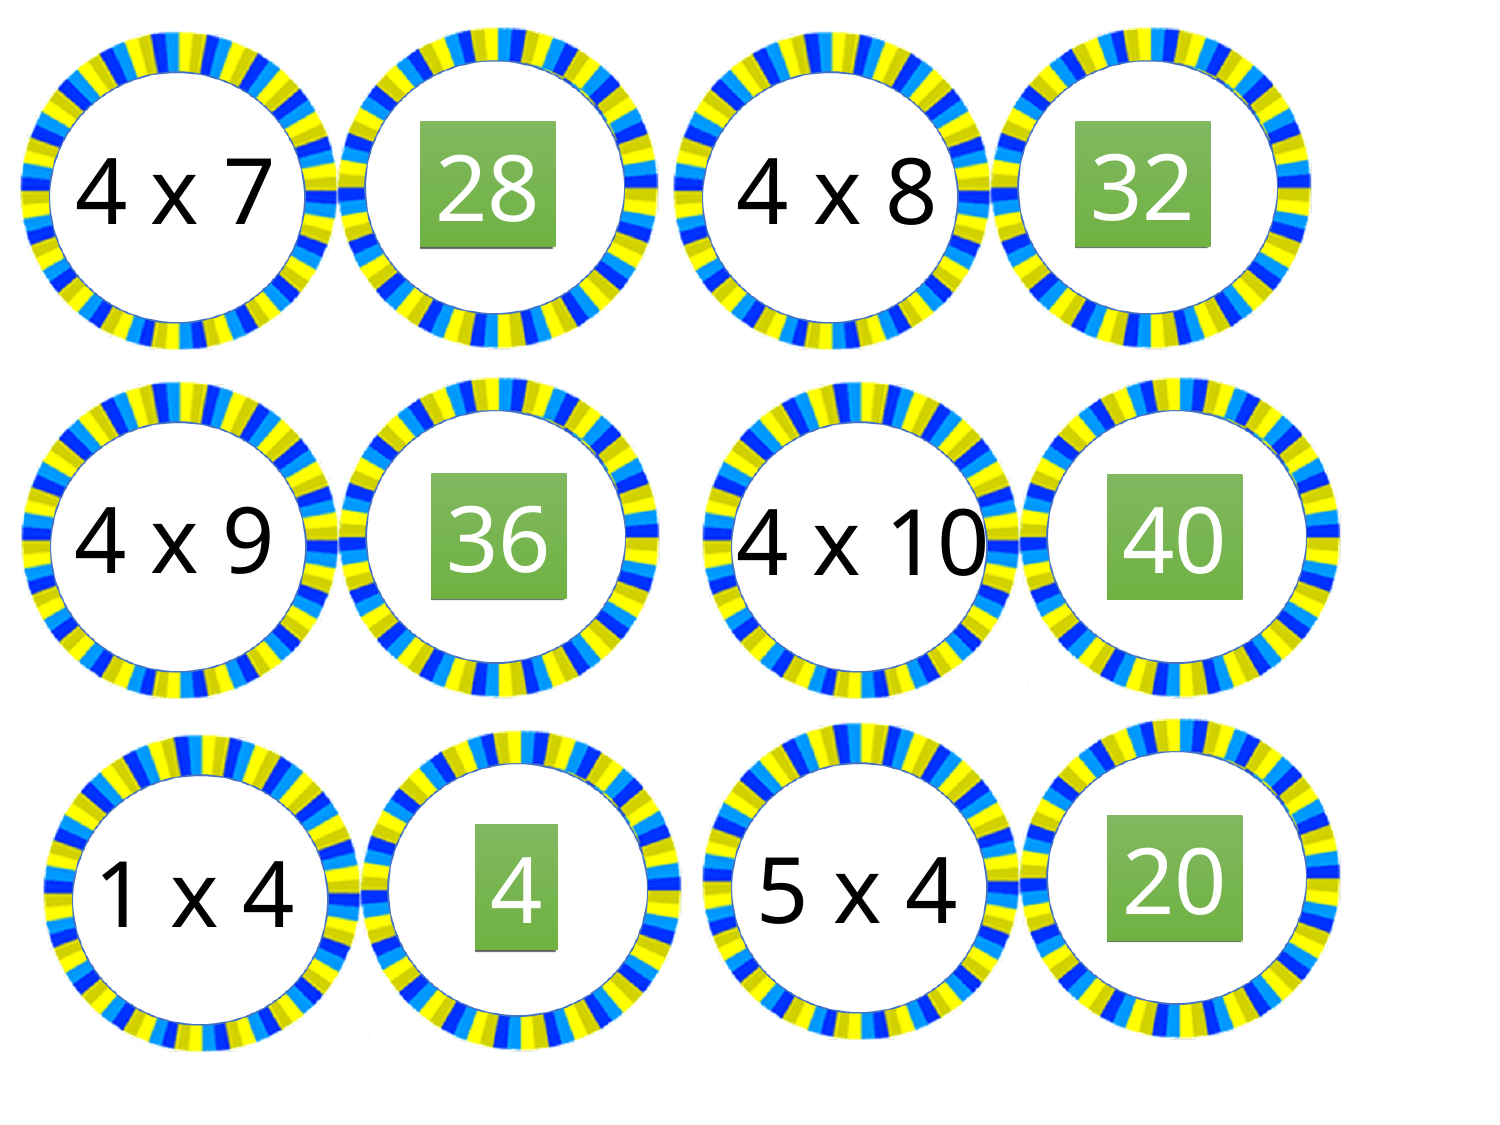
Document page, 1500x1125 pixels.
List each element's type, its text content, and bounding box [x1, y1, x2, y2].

text_box 4 x 9 [59, 474, 291, 599]
text_box 4 x 7 [36, 126, 291, 251]
text_box 32 [1075, 122, 1210, 247]
text_box 28 [420, 122, 555, 247]
text_box 4 x 10 [722, 477, 1005, 602]
text_box 1 x 4 [79, 828, 310, 953]
text_box 20 [1107, 815, 1242, 940]
text_box 36 [431, 473, 567, 598]
picture [20, 376, 660, 699]
text_box 4 [475, 825, 558, 950]
text_box 40 [1107, 474, 1242, 599]
text_box 5 x 4 [718, 825, 973, 950]
text_box 4 x 8 [722, 125, 953, 250]
picture [672, 26, 1312, 350]
picture [701, 717, 1341, 1040]
picture [701, 376, 1341, 699]
picture [42, 729, 682, 1052]
picture [19, 26, 659, 350]
